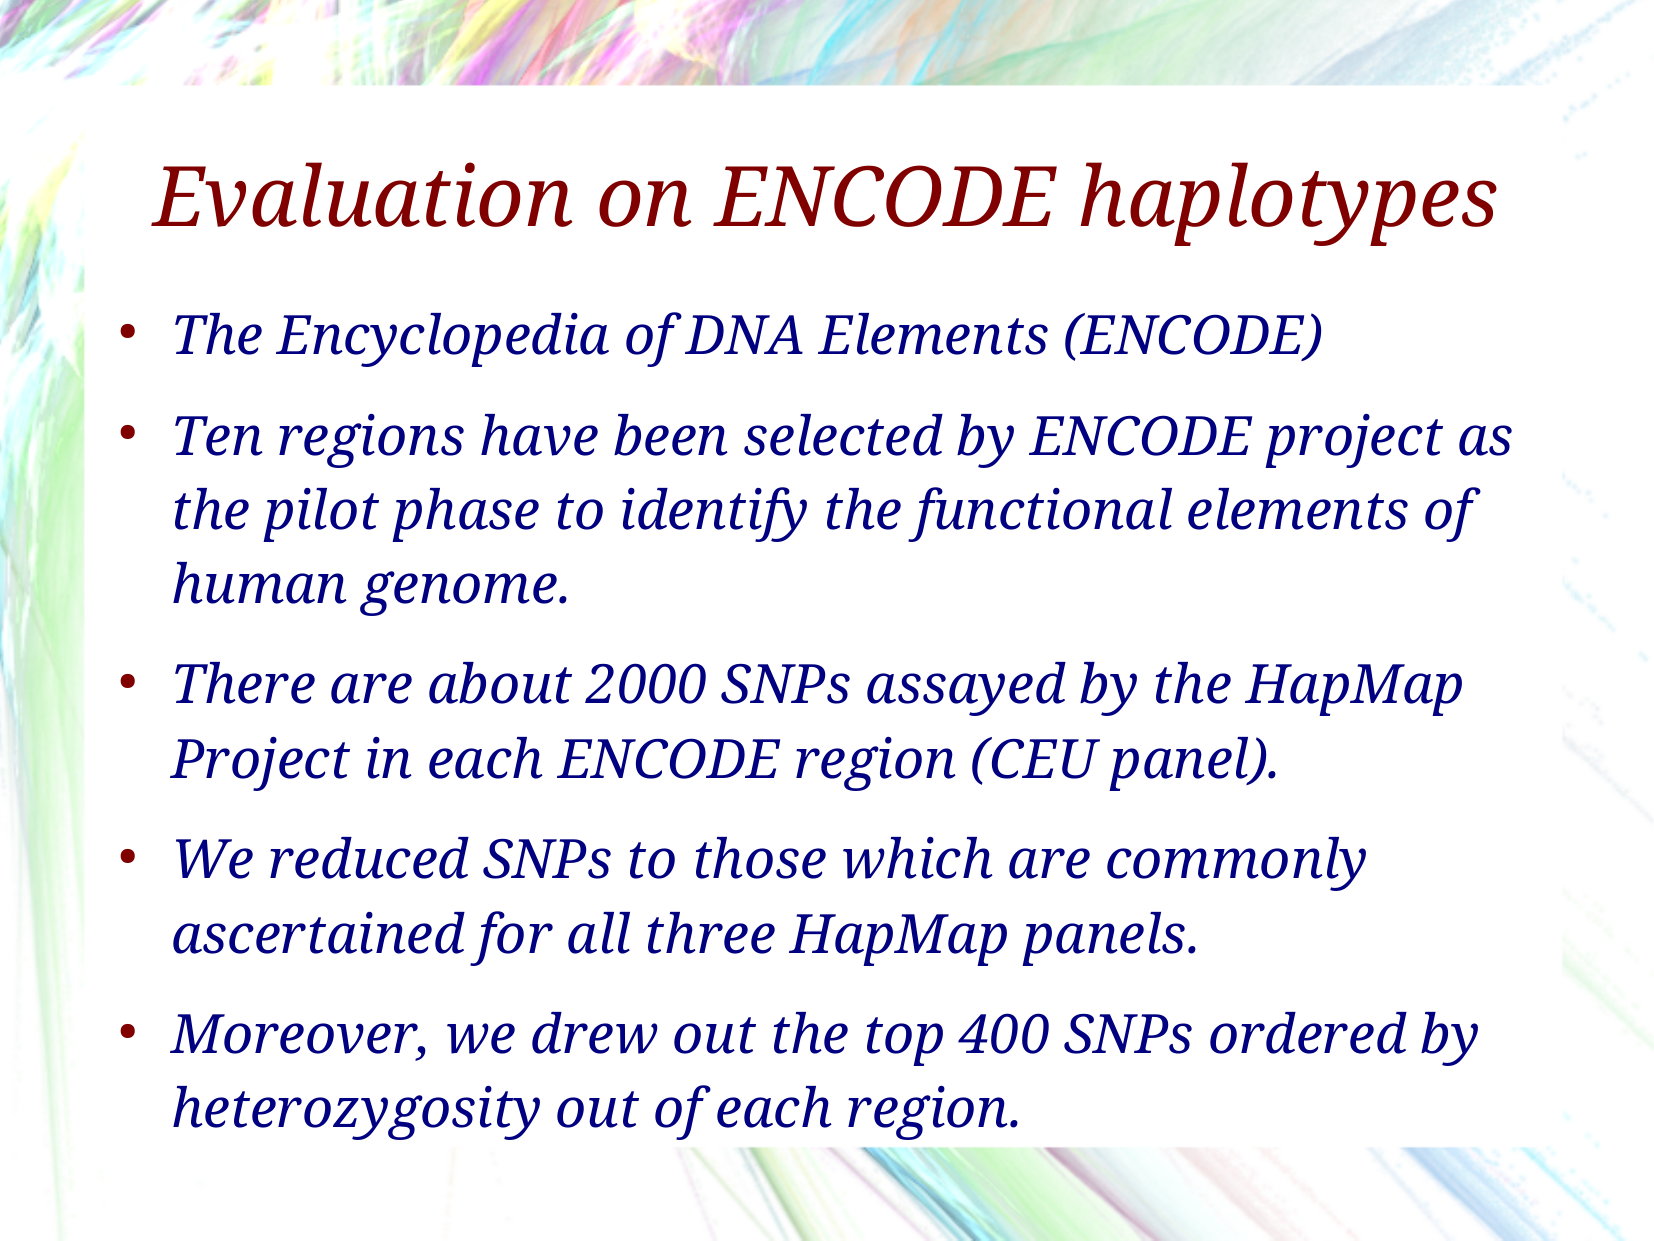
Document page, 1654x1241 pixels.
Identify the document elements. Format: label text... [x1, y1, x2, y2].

picture [0, 0, 1654, 1241]
list The Encyclopedia of DNA Elements (ENCODE) Ten regions have been selected by ENCODE project as the pilot phase to identify the functional elements of human genome. There are about 2000 SNPs assayed by the HapMap Project in each ENCODE region (CEU panel). We reduced SNPs to those which are commonly ascertained for all three HapMap panels. Moreover, we drew out the top 400 SNPs ordered by heterozygosity out of each region. [100, 296, 1554, 1120]
title Evaluation on ENCODE haplotypes [82, 98, 1571, 291]
